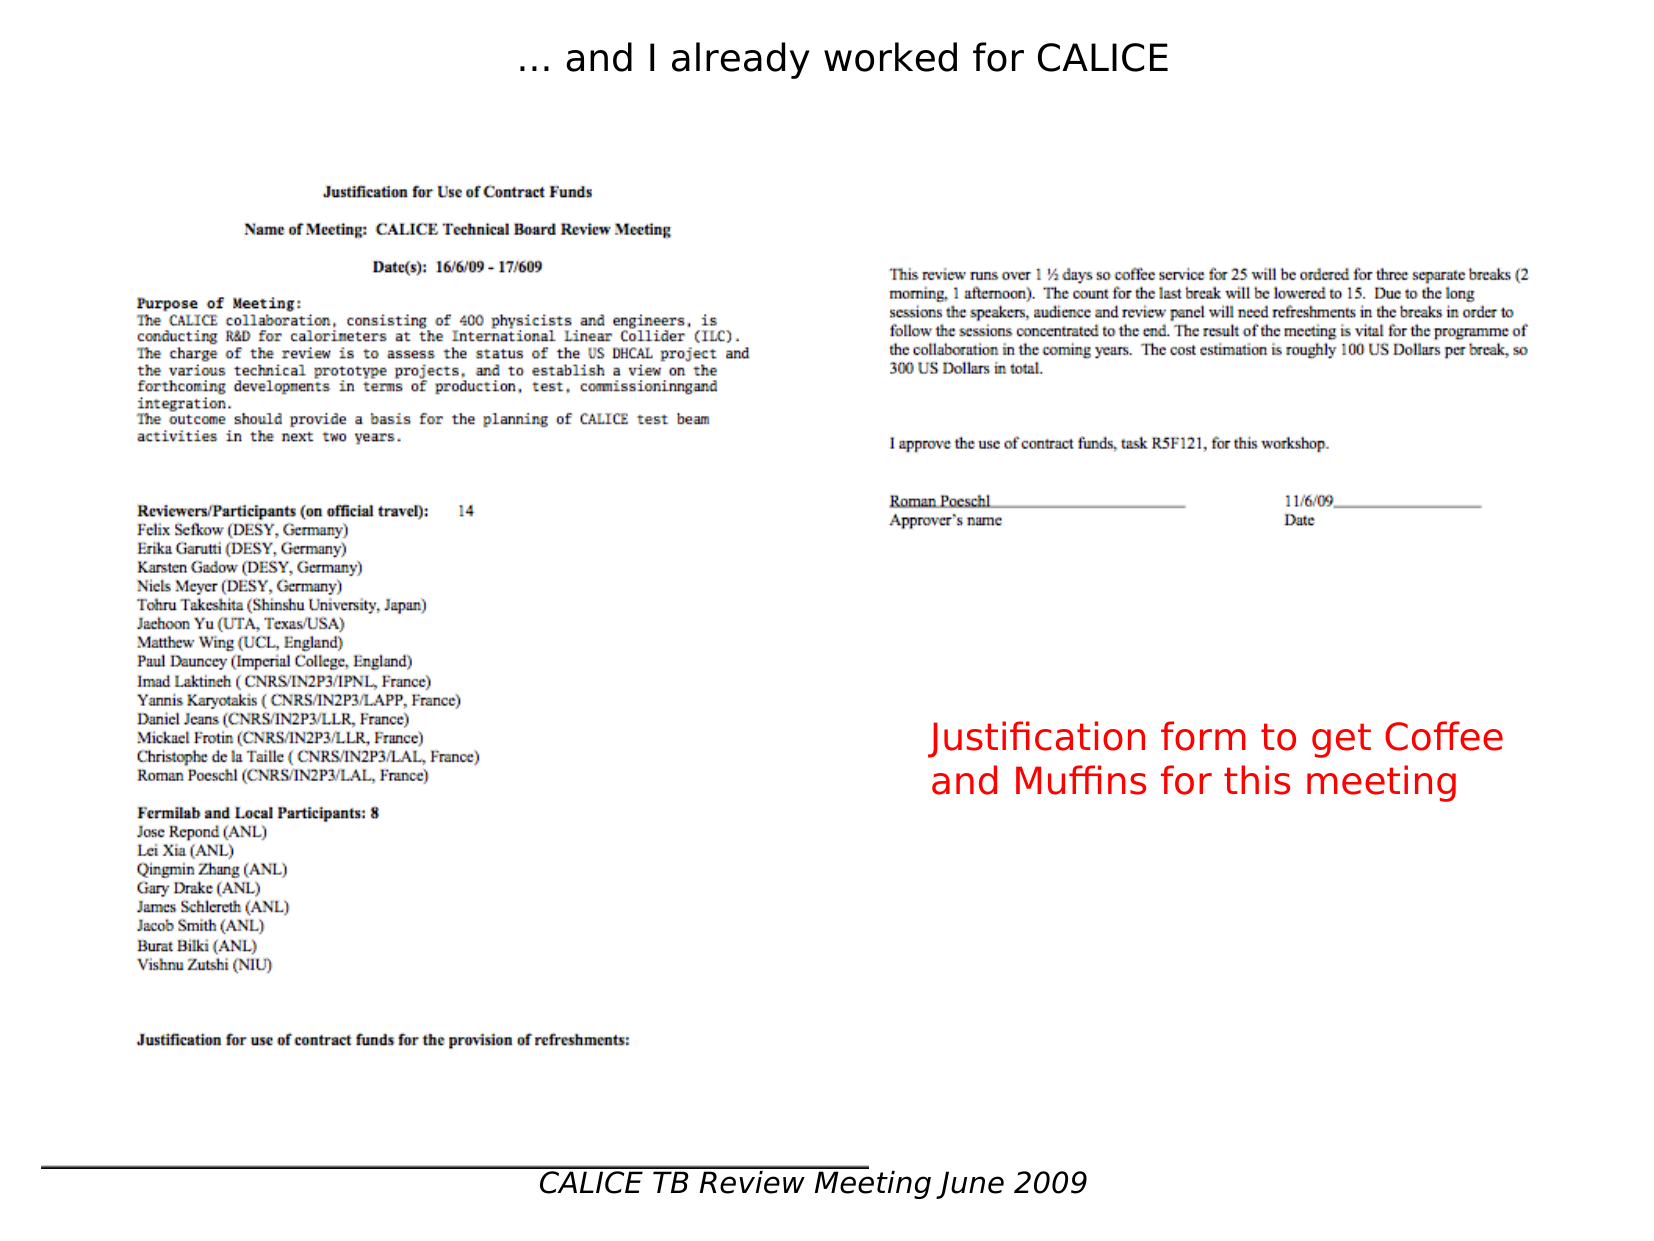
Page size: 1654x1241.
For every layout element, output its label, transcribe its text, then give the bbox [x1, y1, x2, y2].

text_box Justification form to get Coffee and Muffins for this meeting [915, 708, 1520, 811]
picture [41, 88, 1625, 1169]
text_box ... and I already worked for CALICE [501, 29, 1170, 88]
